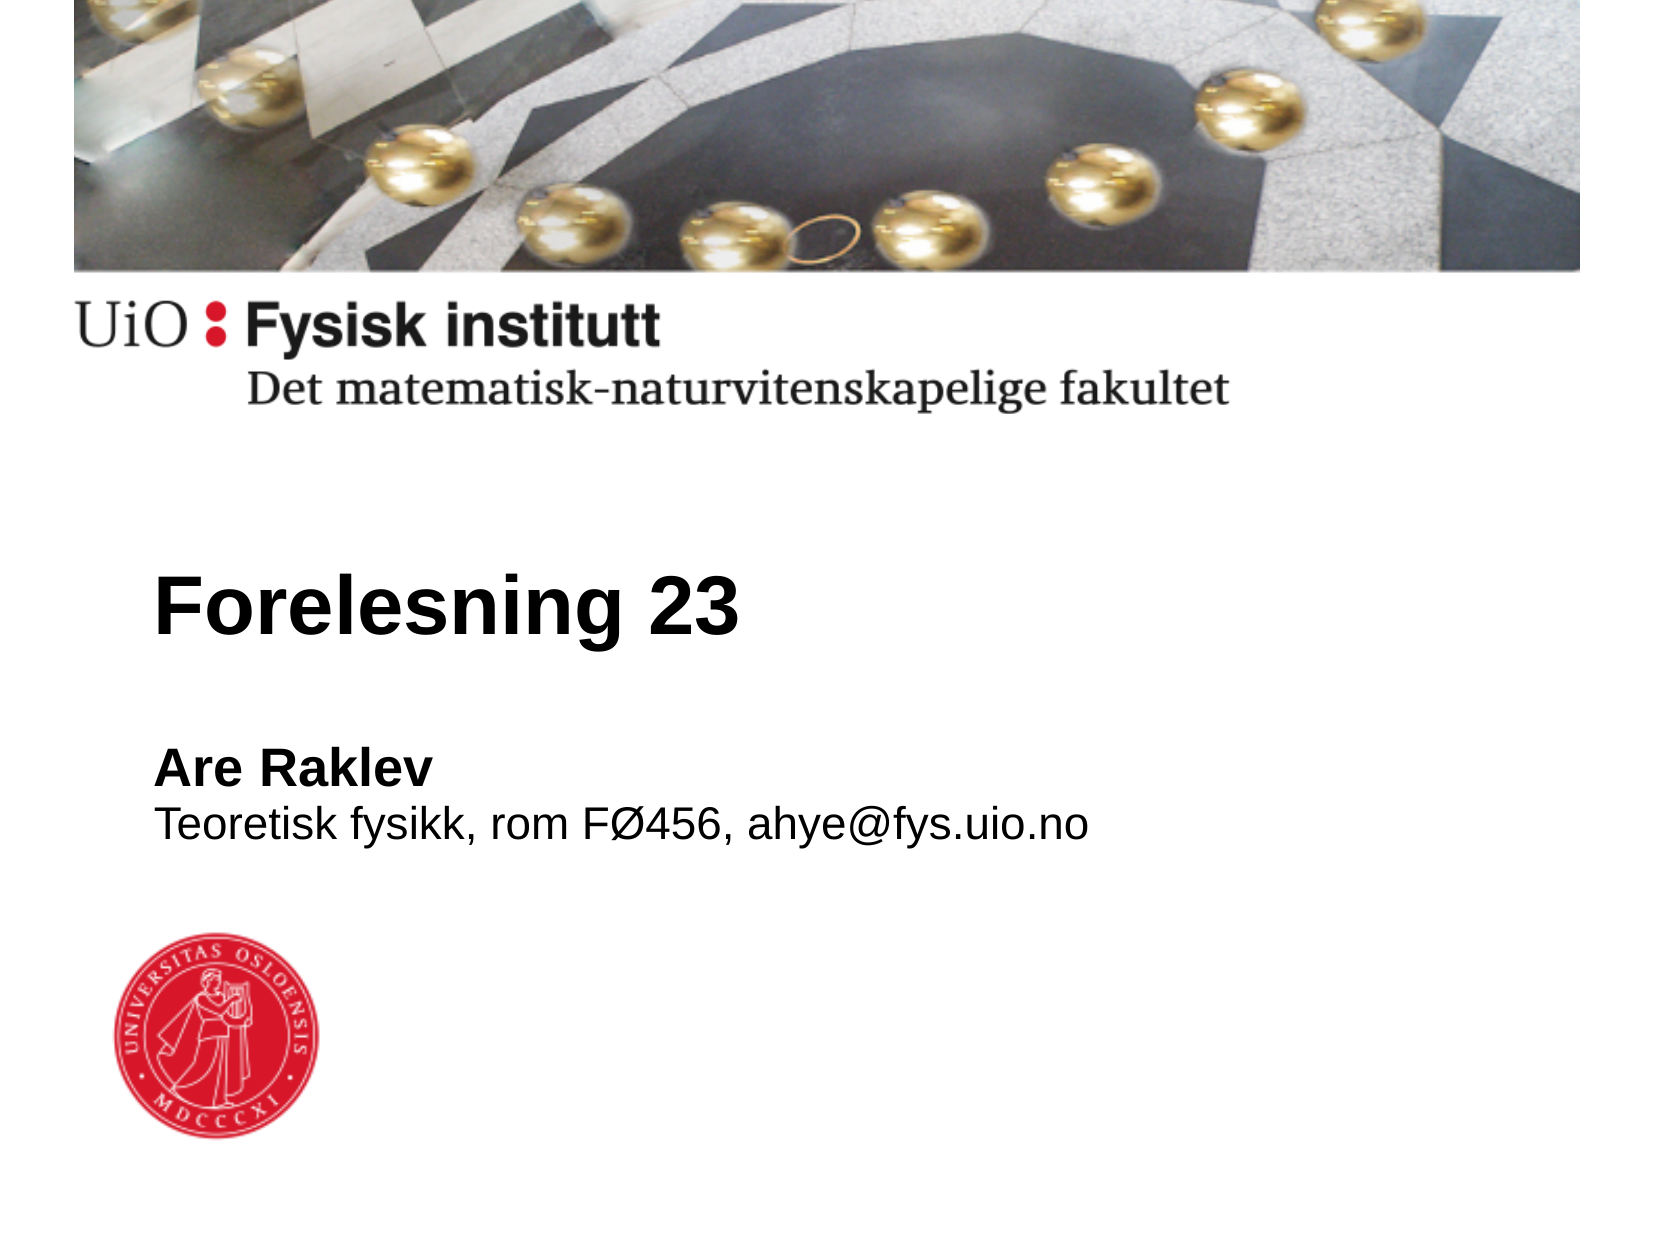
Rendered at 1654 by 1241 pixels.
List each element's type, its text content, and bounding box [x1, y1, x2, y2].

title Are Raklev Teoretisk fysikk, rom FØ456, ahye@fys.uio.no [153, 725, 1500, 862]
subtitle Forelesning 23 [153, 545, 1418, 666]
picture [74, 0, 1580, 280]
picture [109, 927, 326, 1147]
picture [72, 292, 1238, 420]
